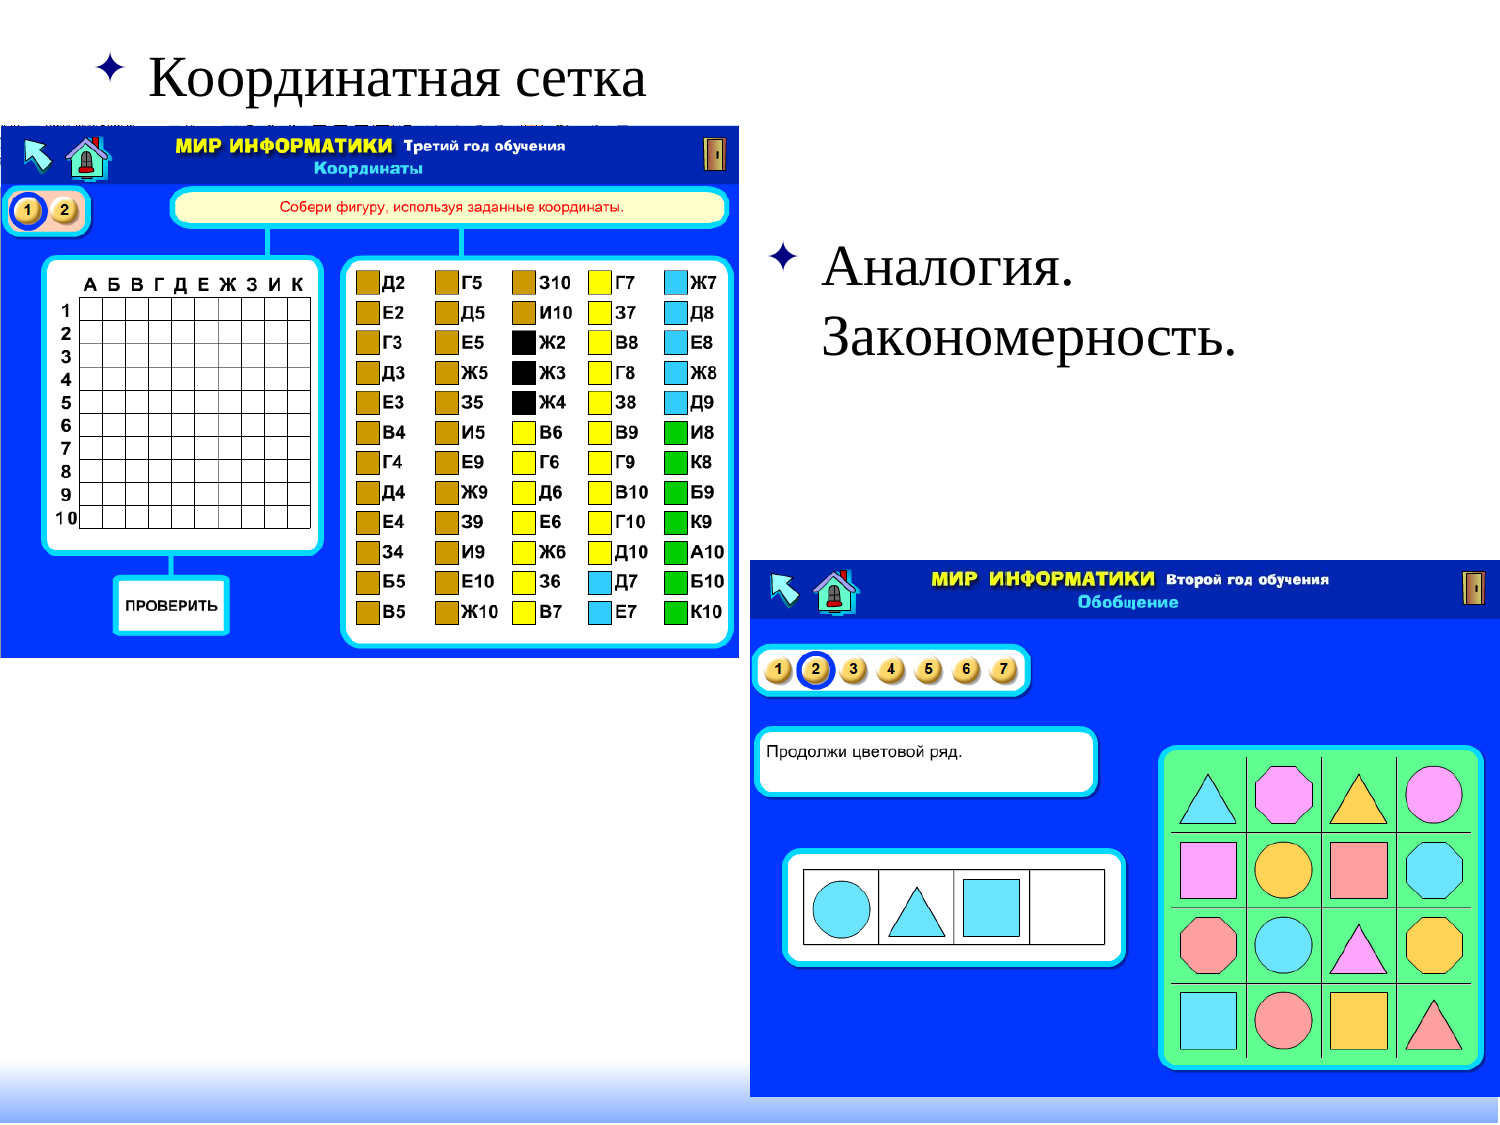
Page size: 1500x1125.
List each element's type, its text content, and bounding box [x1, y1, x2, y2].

picture [0, 125, 739, 659]
text_box Аналогия. Закономерность. [750, 219, 1369, 417]
picture [750, 560, 1500, 1097]
list Координатная сетка [76, 31, 696, 125]
